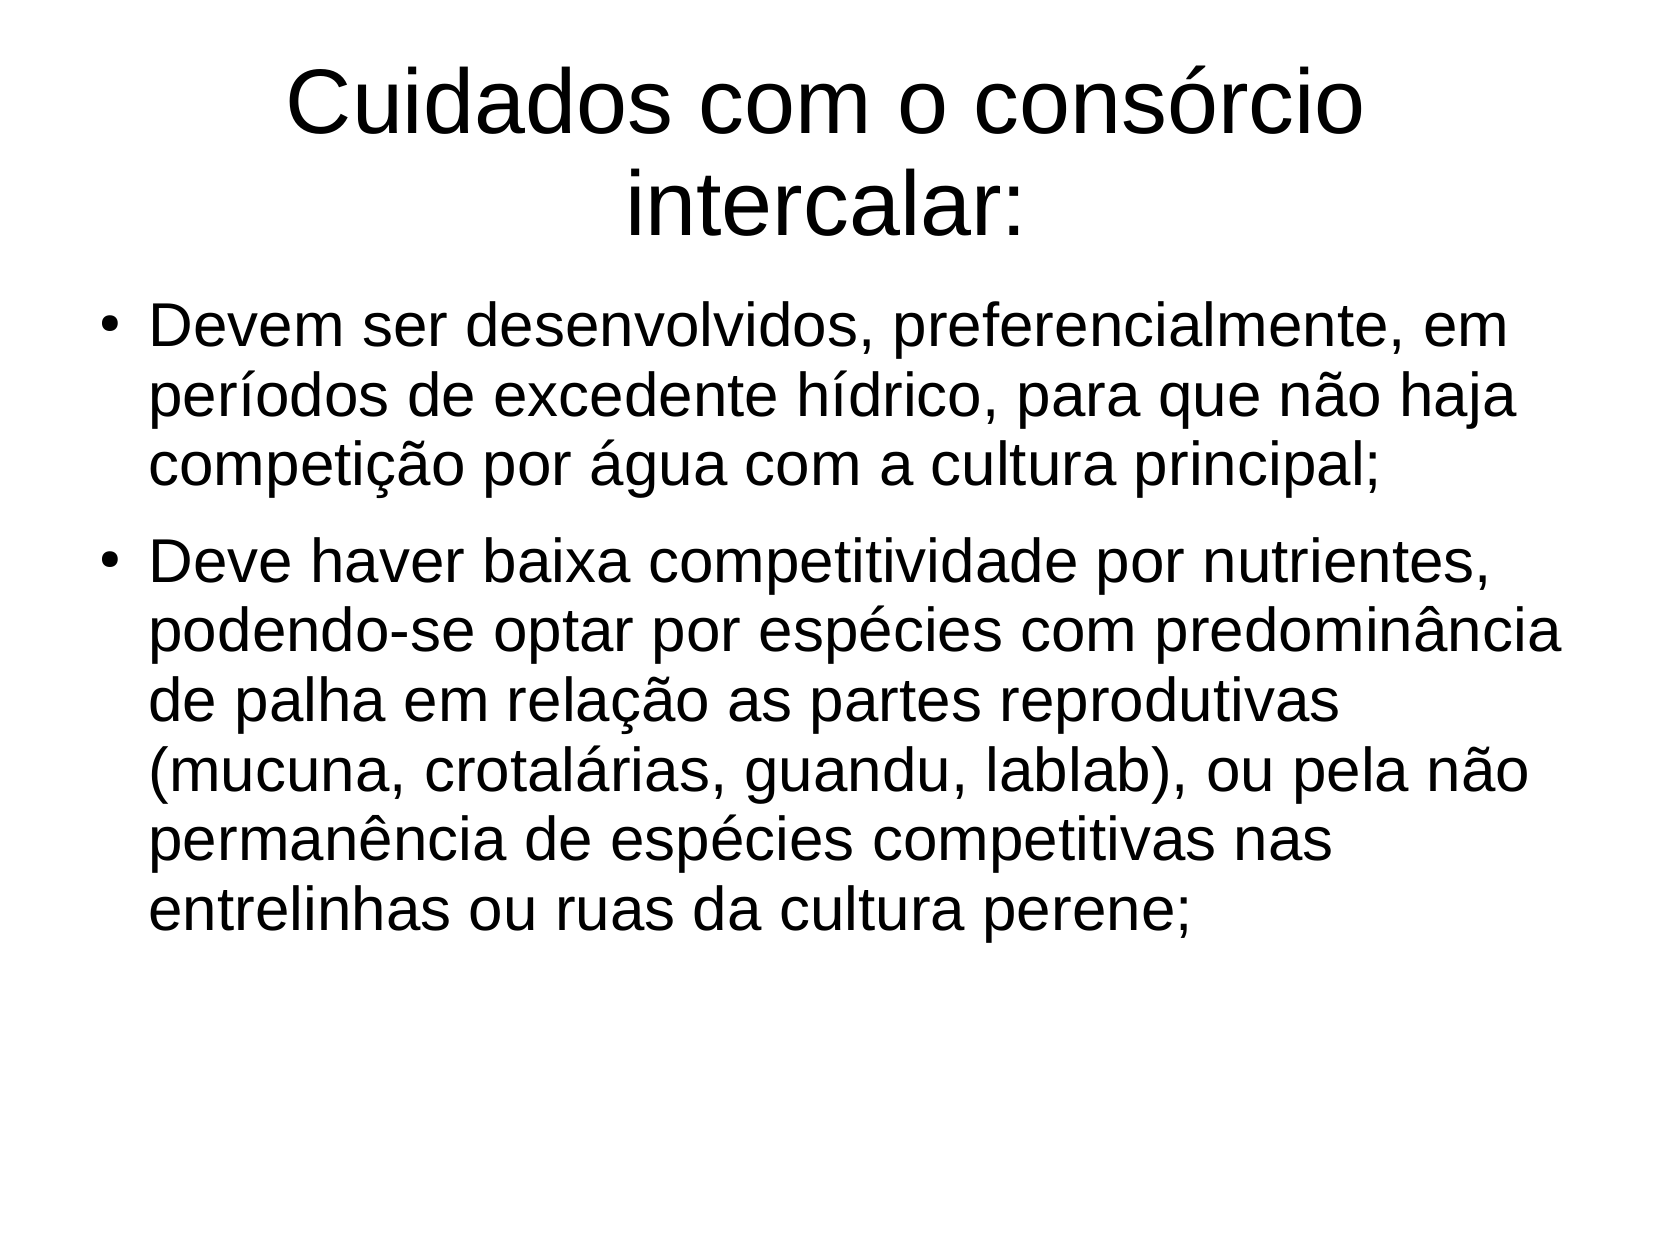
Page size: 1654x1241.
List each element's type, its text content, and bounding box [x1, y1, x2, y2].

title Cuidados com o consórcio intercalar: [82, 49, 1571, 257]
list Devem ser desenvolvidos, preferencialmente, em períodos de excedente hídrico, para que não haja competição por água com a cultura principal; Deve haver baixa competitividade por nutrientes, podendo-se optar por espécies com predominância de palha em relação as partes reprodutivas (mucuna, crotalárias, guandu, lablab), ou pela não permanência de espécies competitivas nas entrelinhas ou ruas da cultura perene; [82, 290, 1571, 1010]
